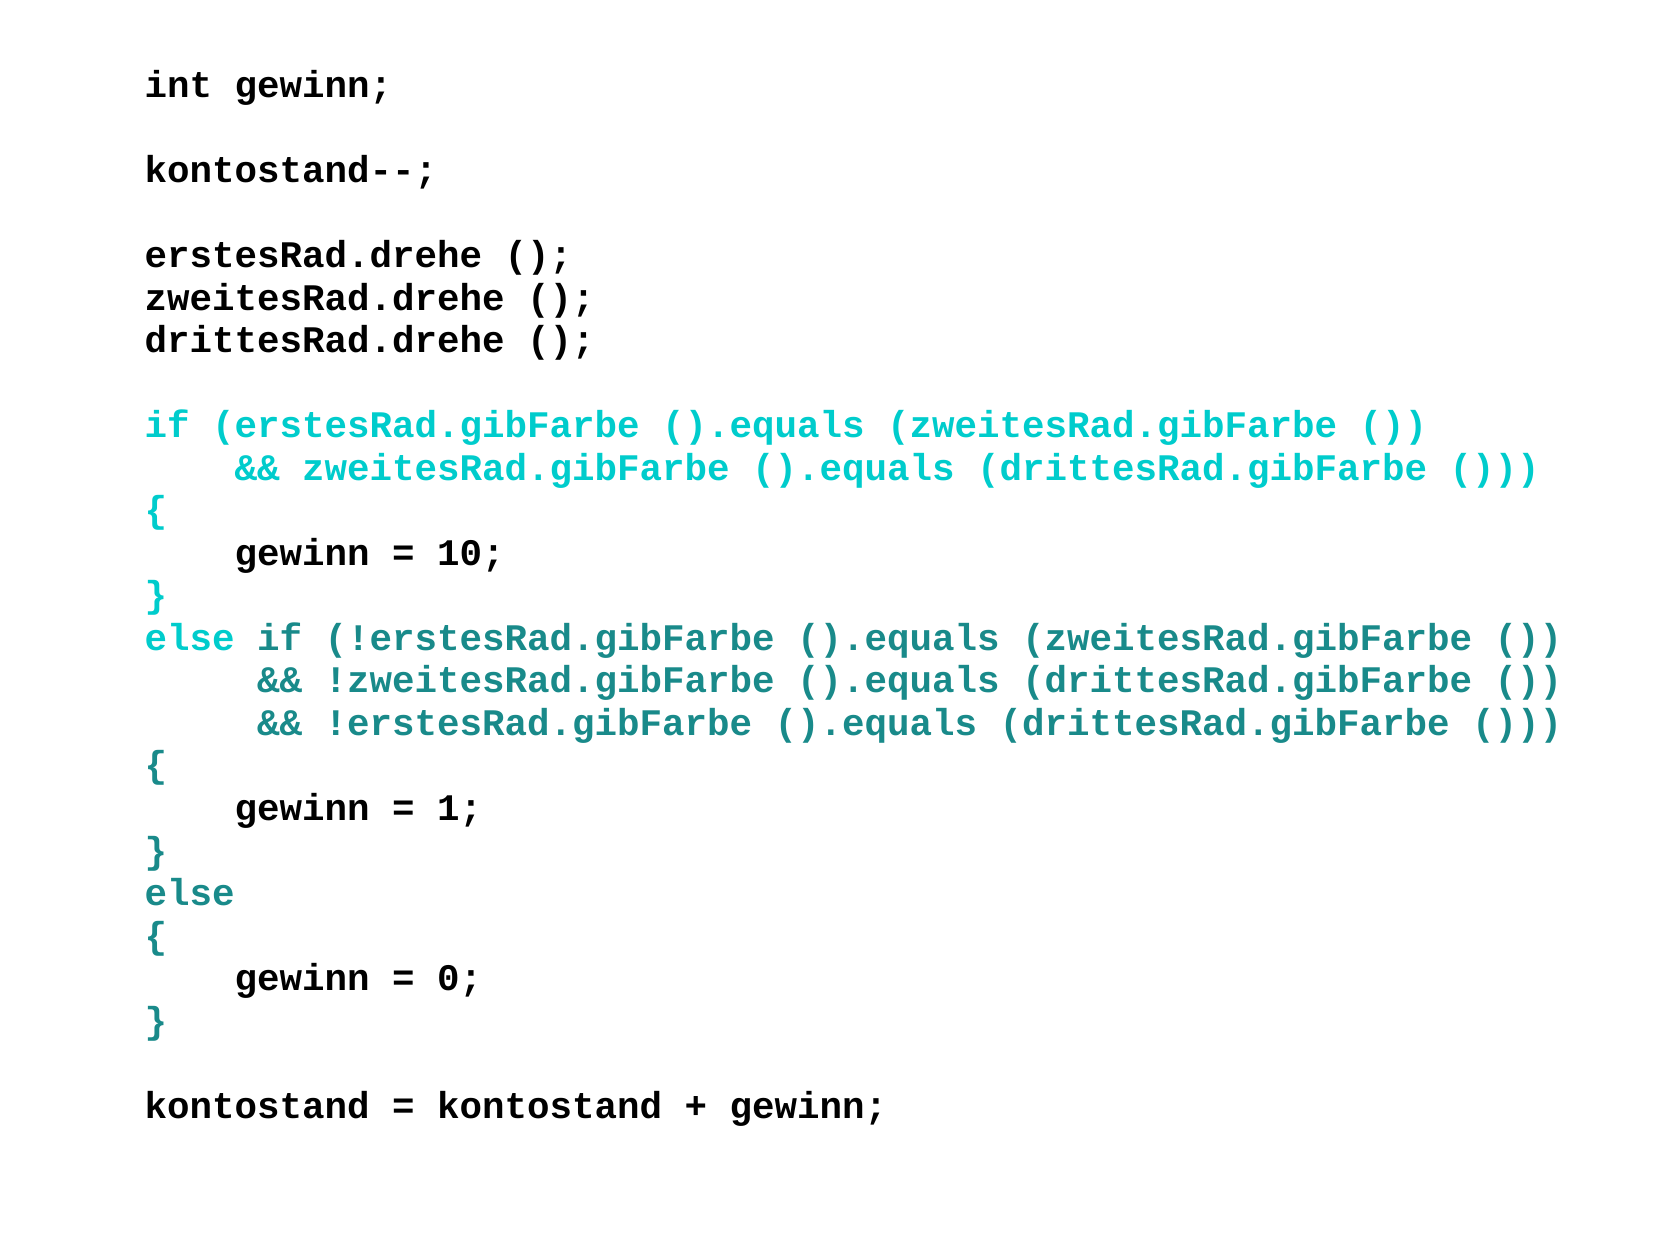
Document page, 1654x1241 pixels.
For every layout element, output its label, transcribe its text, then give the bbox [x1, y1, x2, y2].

text_box int gewinn; kontostand--; erstesRad.drehe (); zweitesRad.drehe (); drittesRad.drehe (); if (erstesRad.gibFarbe ().equals (zweitesRad.gibFarbe ()) && zweitesRad.gibFarbe ().equals (drittesRad.gibFarbe ())) { gewinn = 10; } else if (!erstesRad.gibFarbe ().equals (zweitesRad.gibFarbe ()) && !zweitesRad.gibFarbe ().equals (drittesRad.gibFarbe ()) && !erstesRad.gibFarbe ().equals (drittesRad.gibFarbe ())) { gewinn = 1; } else { gewinn = 0; } kontostand = kontostand + gewinn; [129, 59, 1607, 1137]
